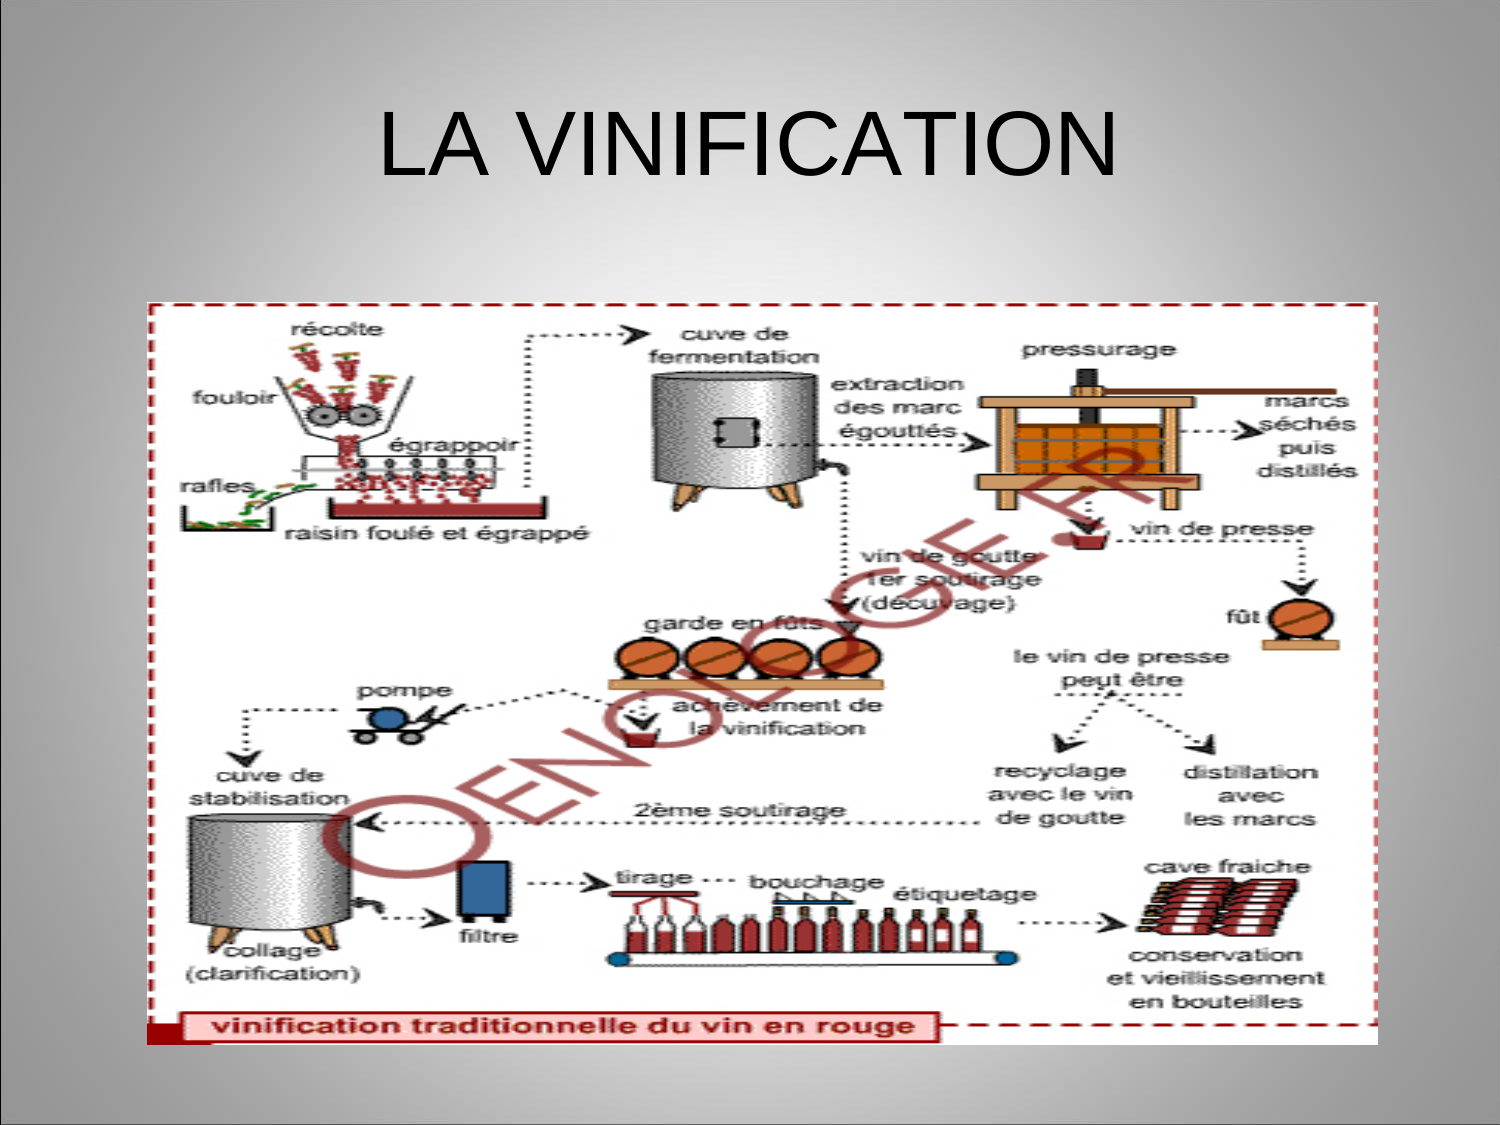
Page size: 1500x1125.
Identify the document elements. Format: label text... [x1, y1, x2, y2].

title LA VINIFICATION [75, 45, 1426, 233]
picture [0, 0, 1500, 1125]
text_box [147, 302, 1378, 1046]
